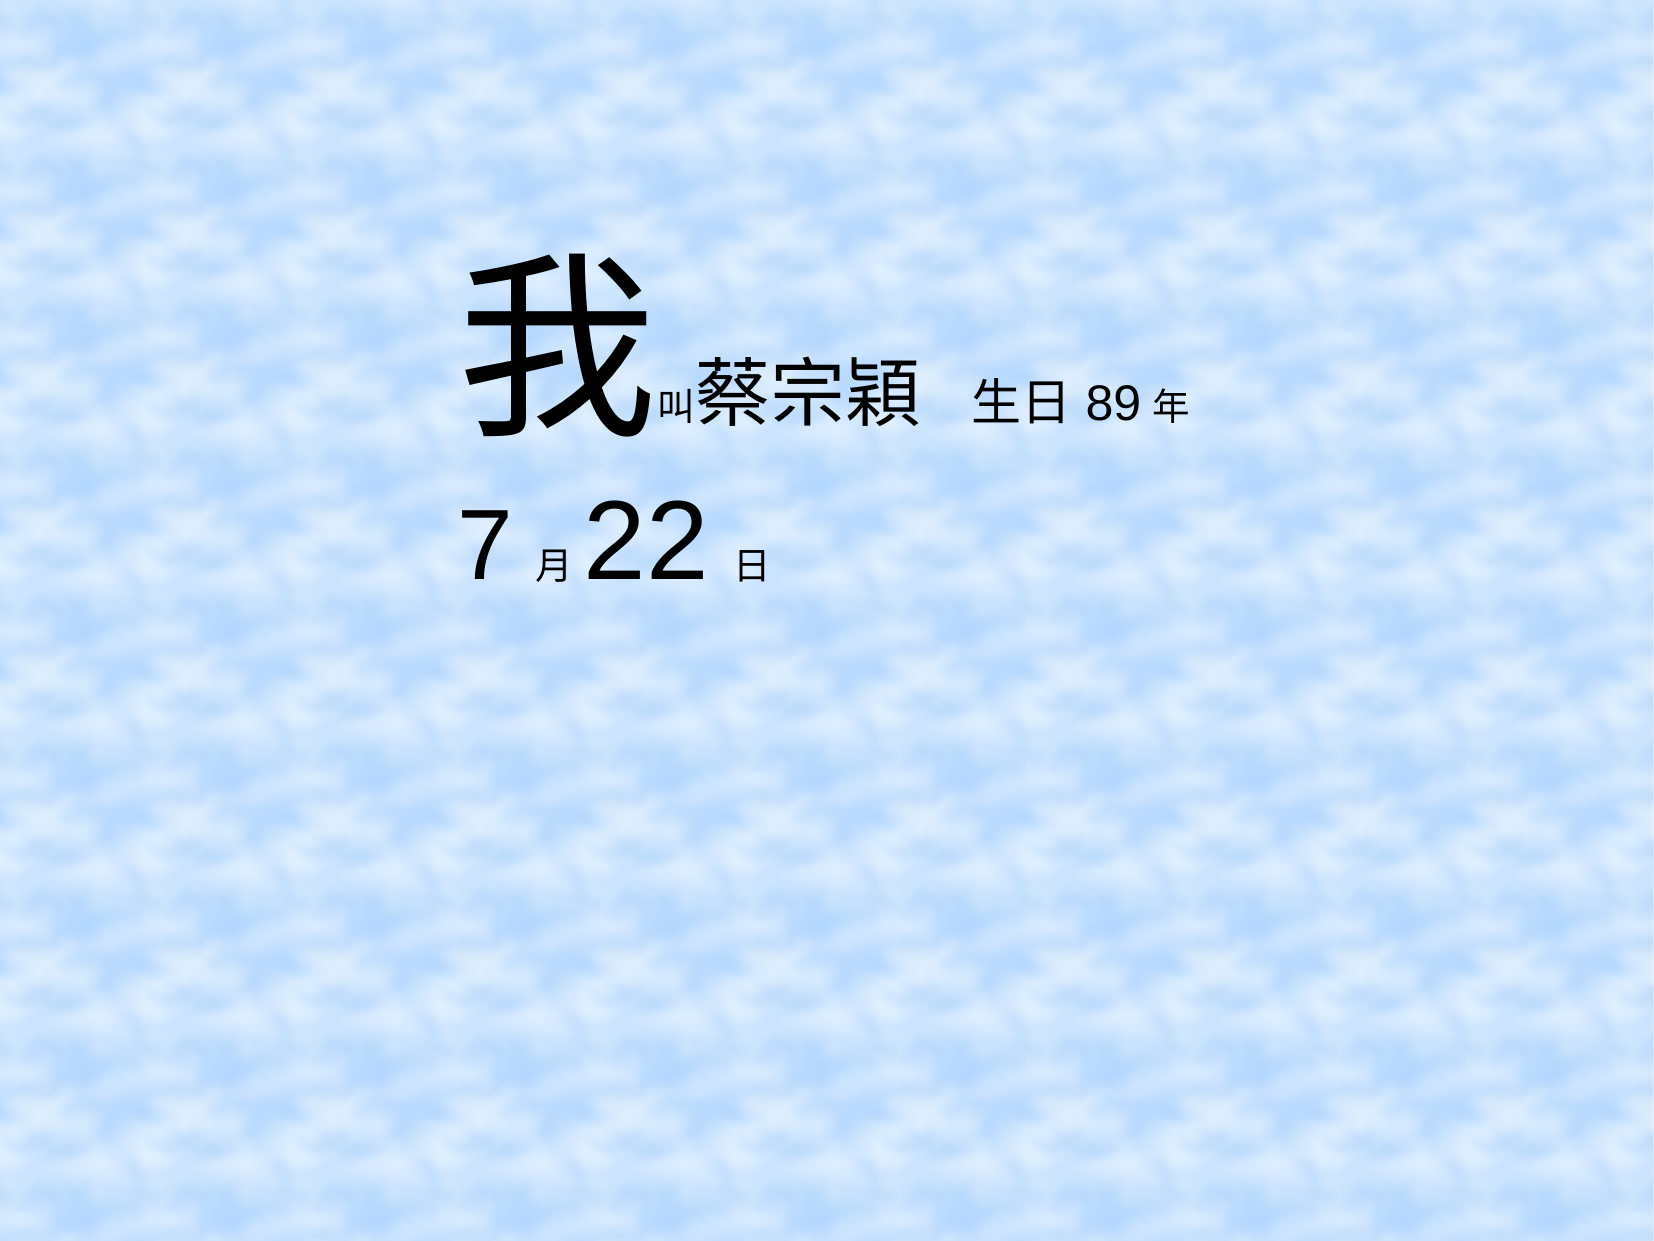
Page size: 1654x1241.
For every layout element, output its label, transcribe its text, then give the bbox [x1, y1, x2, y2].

picture [0, 0, 1654, 1241]
text_box 我叫蔡宗穎 生日89年7月22日 [442, 180, 1241, 562]
